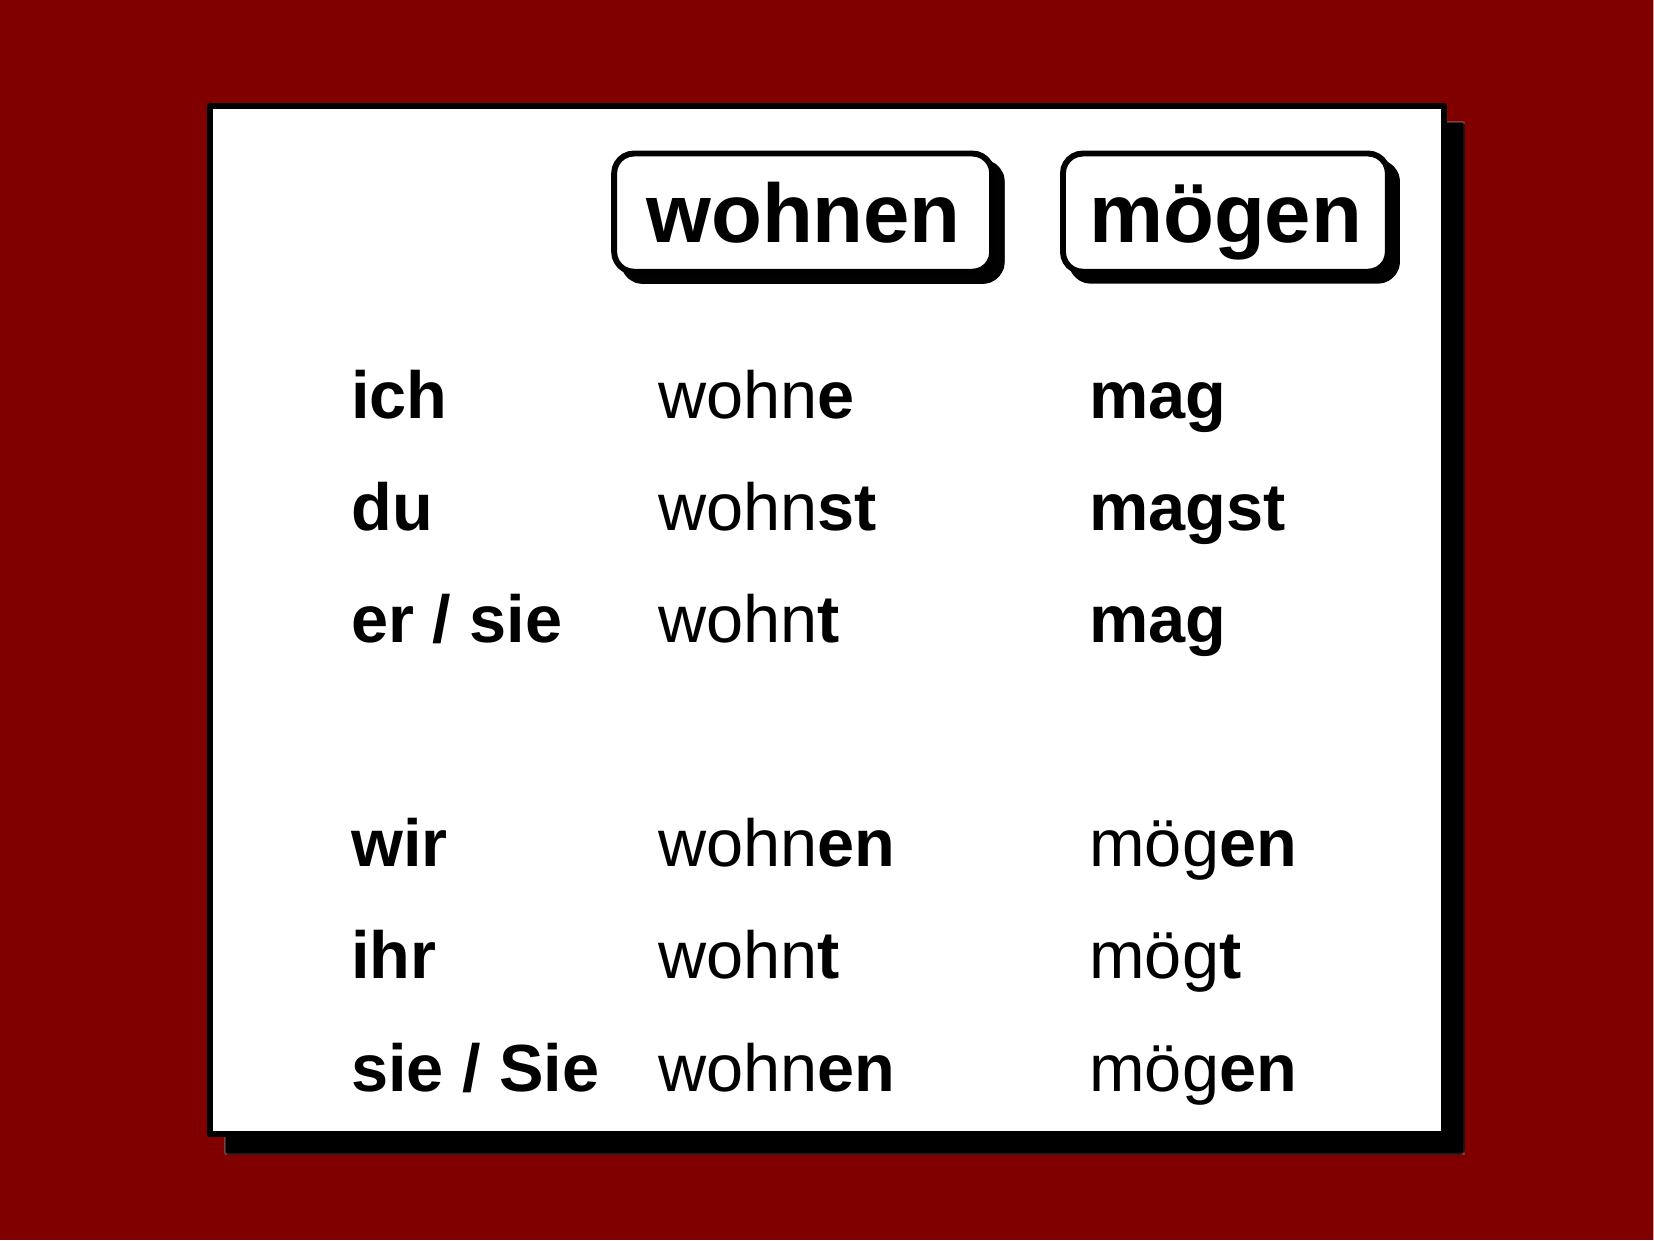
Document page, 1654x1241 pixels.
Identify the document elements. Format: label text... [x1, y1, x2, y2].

text_box wohnen [631, 159, 987, 268]
text_box mag magst mag mögen mögt mögen [1074, 313, 1418, 1076]
text_box wohne wohnst wohnt wohnen wohnt wohnen [643, 312, 987, 1076]
text_box mögen [1074, 159, 1382, 268]
text_box ich du er / sie wir ihr sie / Sie [336, 312, 662, 1106]
text_box [209, 106, 1444, 1134]
